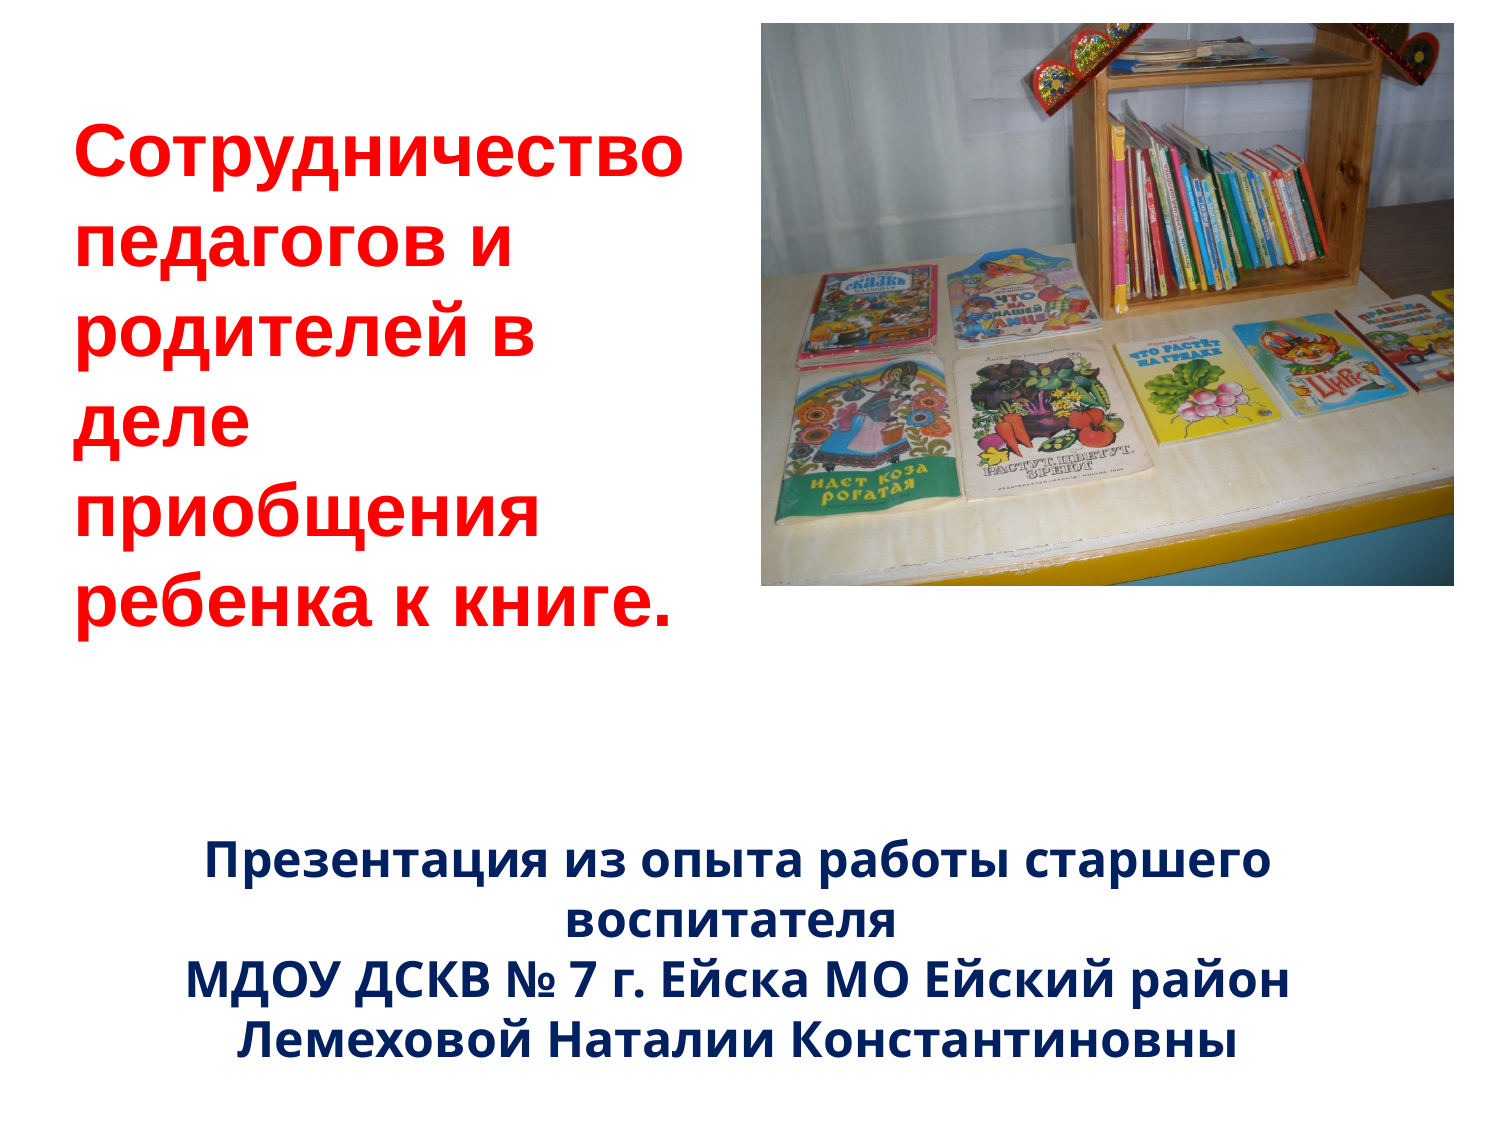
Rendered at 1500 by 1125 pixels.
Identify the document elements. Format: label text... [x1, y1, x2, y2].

title Презентация из опыта работы старшего воспитателя МДОУ ДСКВ № 7 г. Ейска МО Ейский район Лемеховой Наталии Константиновны [35, 820, 1442, 1079]
picture [761, 23, 1454, 586]
text_box Сотрудничество педагогов и родителей в деле приобщения ребенка к книге. [58, 93, 715, 649]
